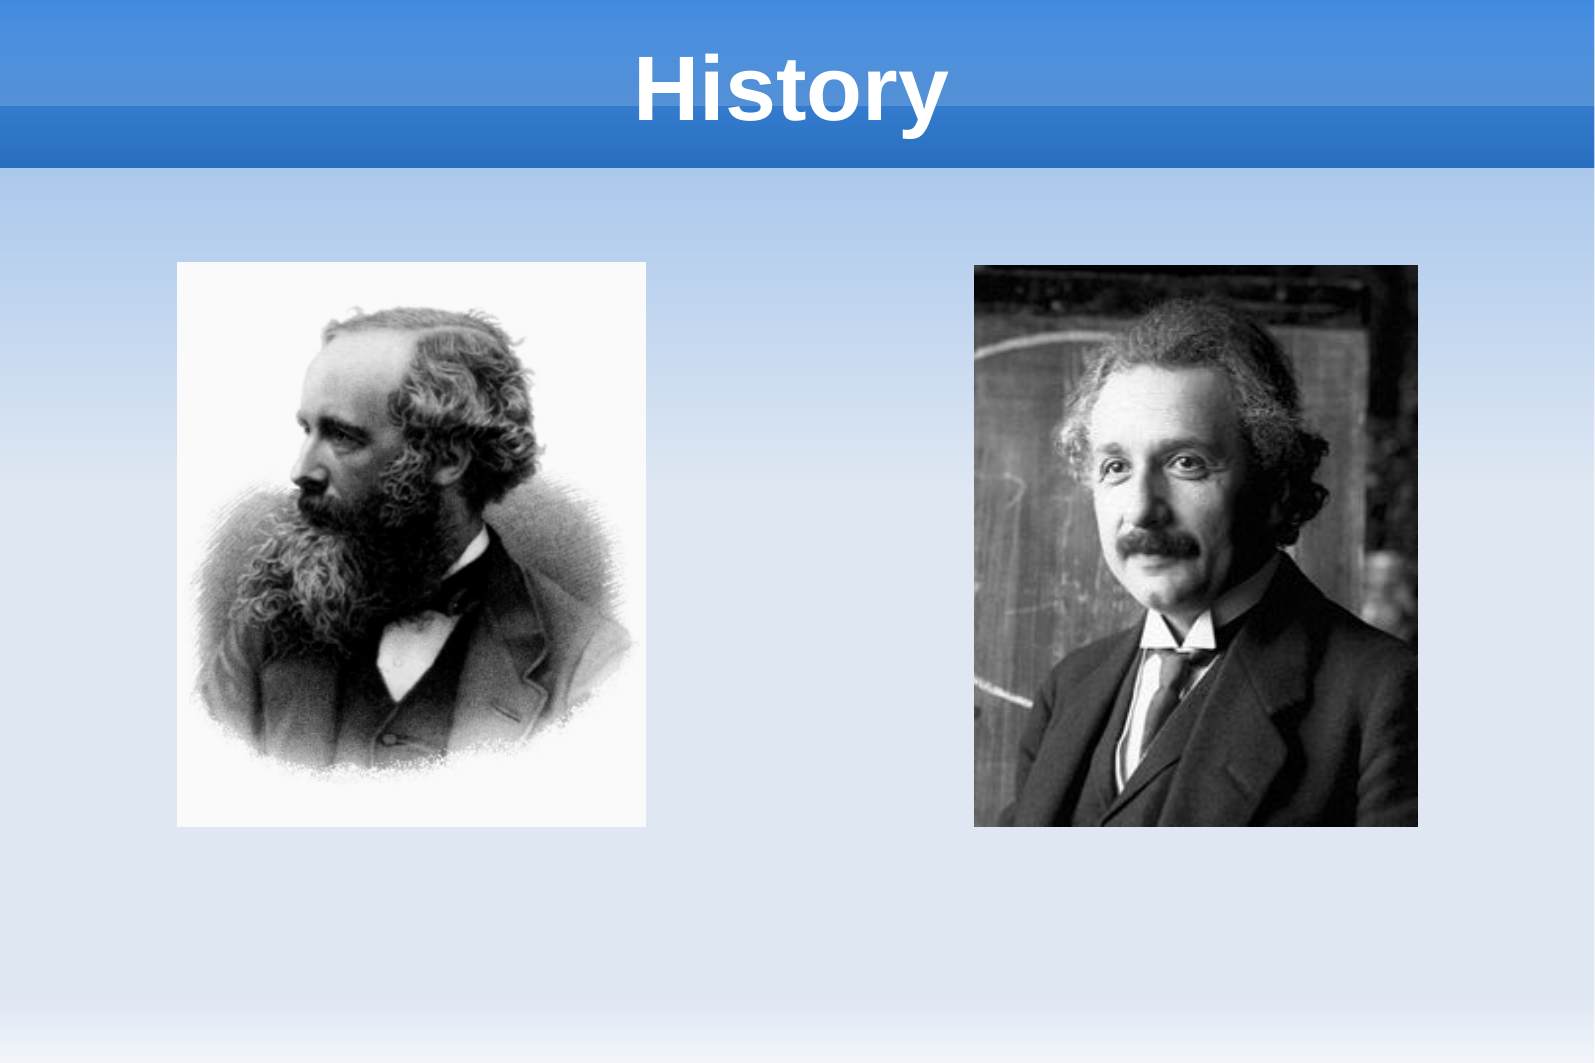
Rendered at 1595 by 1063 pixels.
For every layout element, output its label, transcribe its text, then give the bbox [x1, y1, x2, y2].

picture [0, 0, 1595, 1063]
title History [74, 7, 1510, 171]
